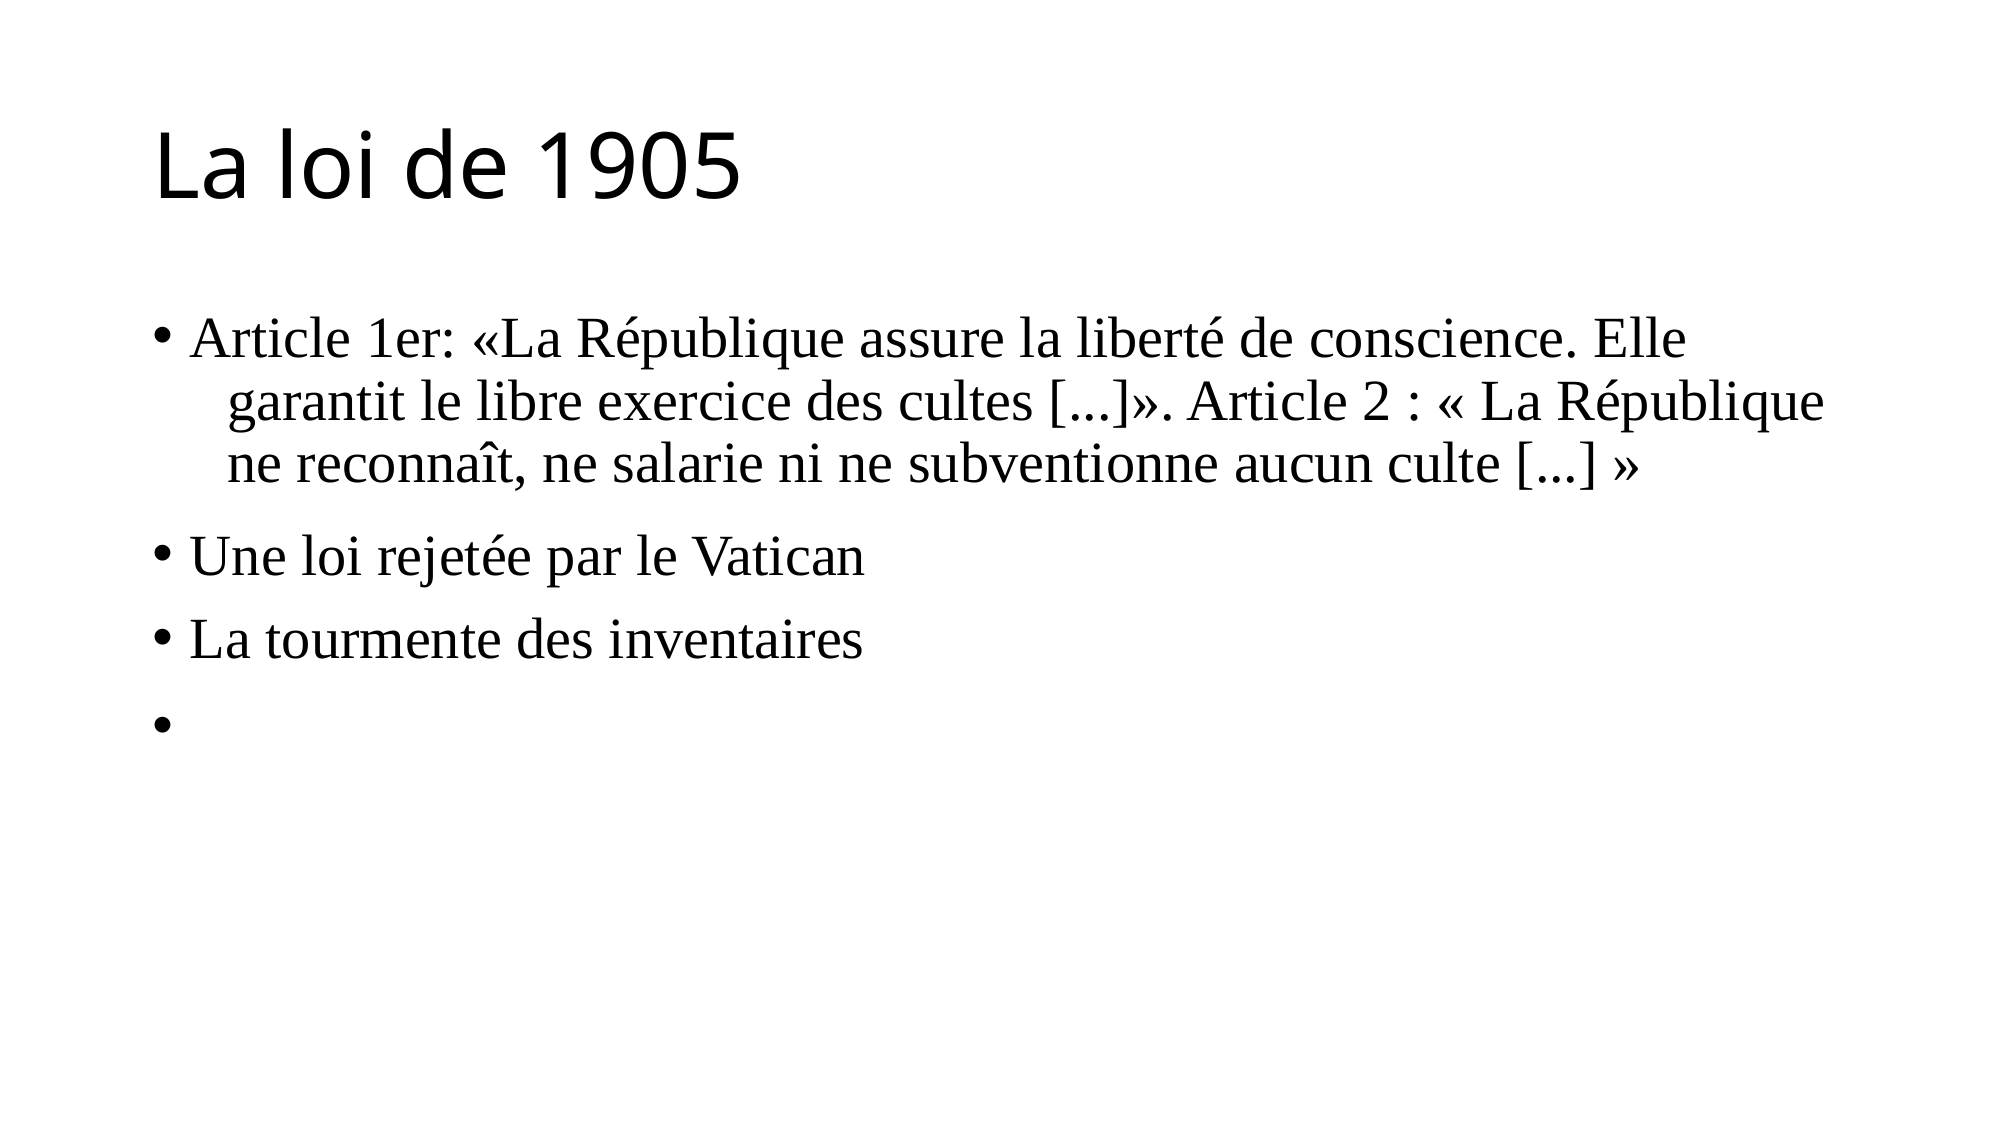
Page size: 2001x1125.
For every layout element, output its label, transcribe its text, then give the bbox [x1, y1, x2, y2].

list Article 1er: «La République assure la liberté de conscience. Elle garantit le libre exercice des cultes [...]». Article 2 : « La République ne reconnaît, ne salarie ni ne subventionne aucun culte [...] » Une loi rejetée par le Vatican La tourmente des inventaires [137, 299, 1863, 1014]
title La loi de 1905 [137, 59, 1863, 278]
